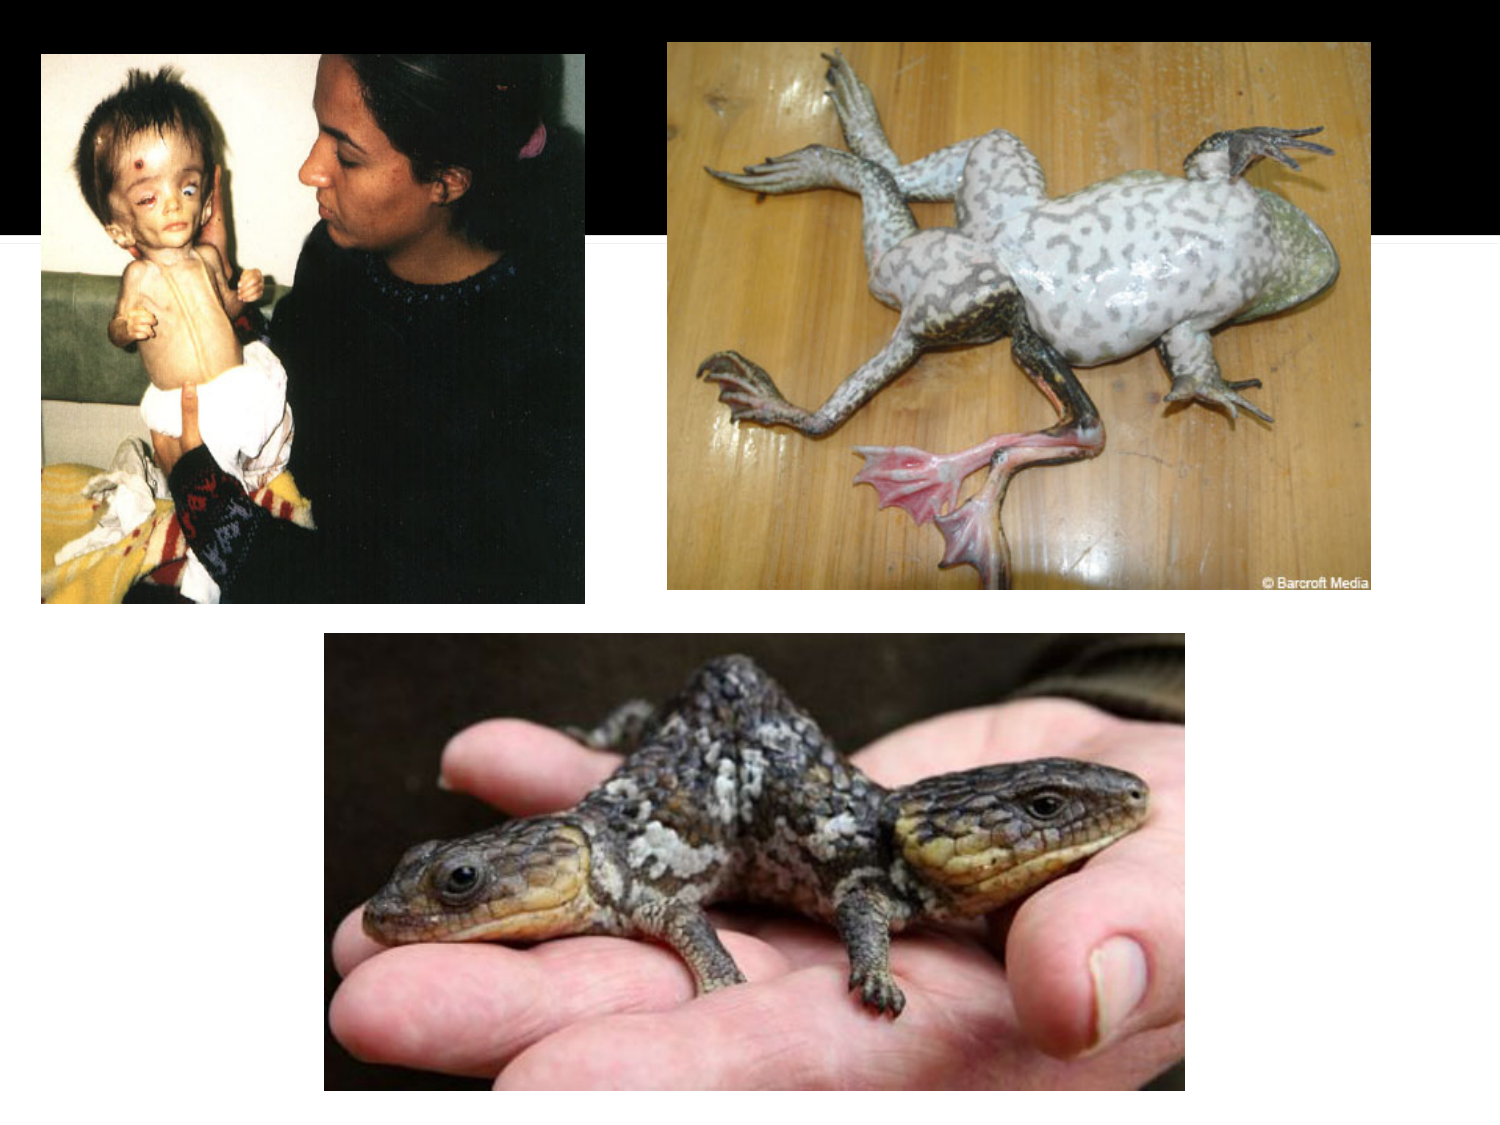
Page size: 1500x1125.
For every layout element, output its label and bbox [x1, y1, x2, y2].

picture [324, 633, 1185, 1092]
picture [667, 42, 1371, 590]
picture [41, 54, 585, 604]
